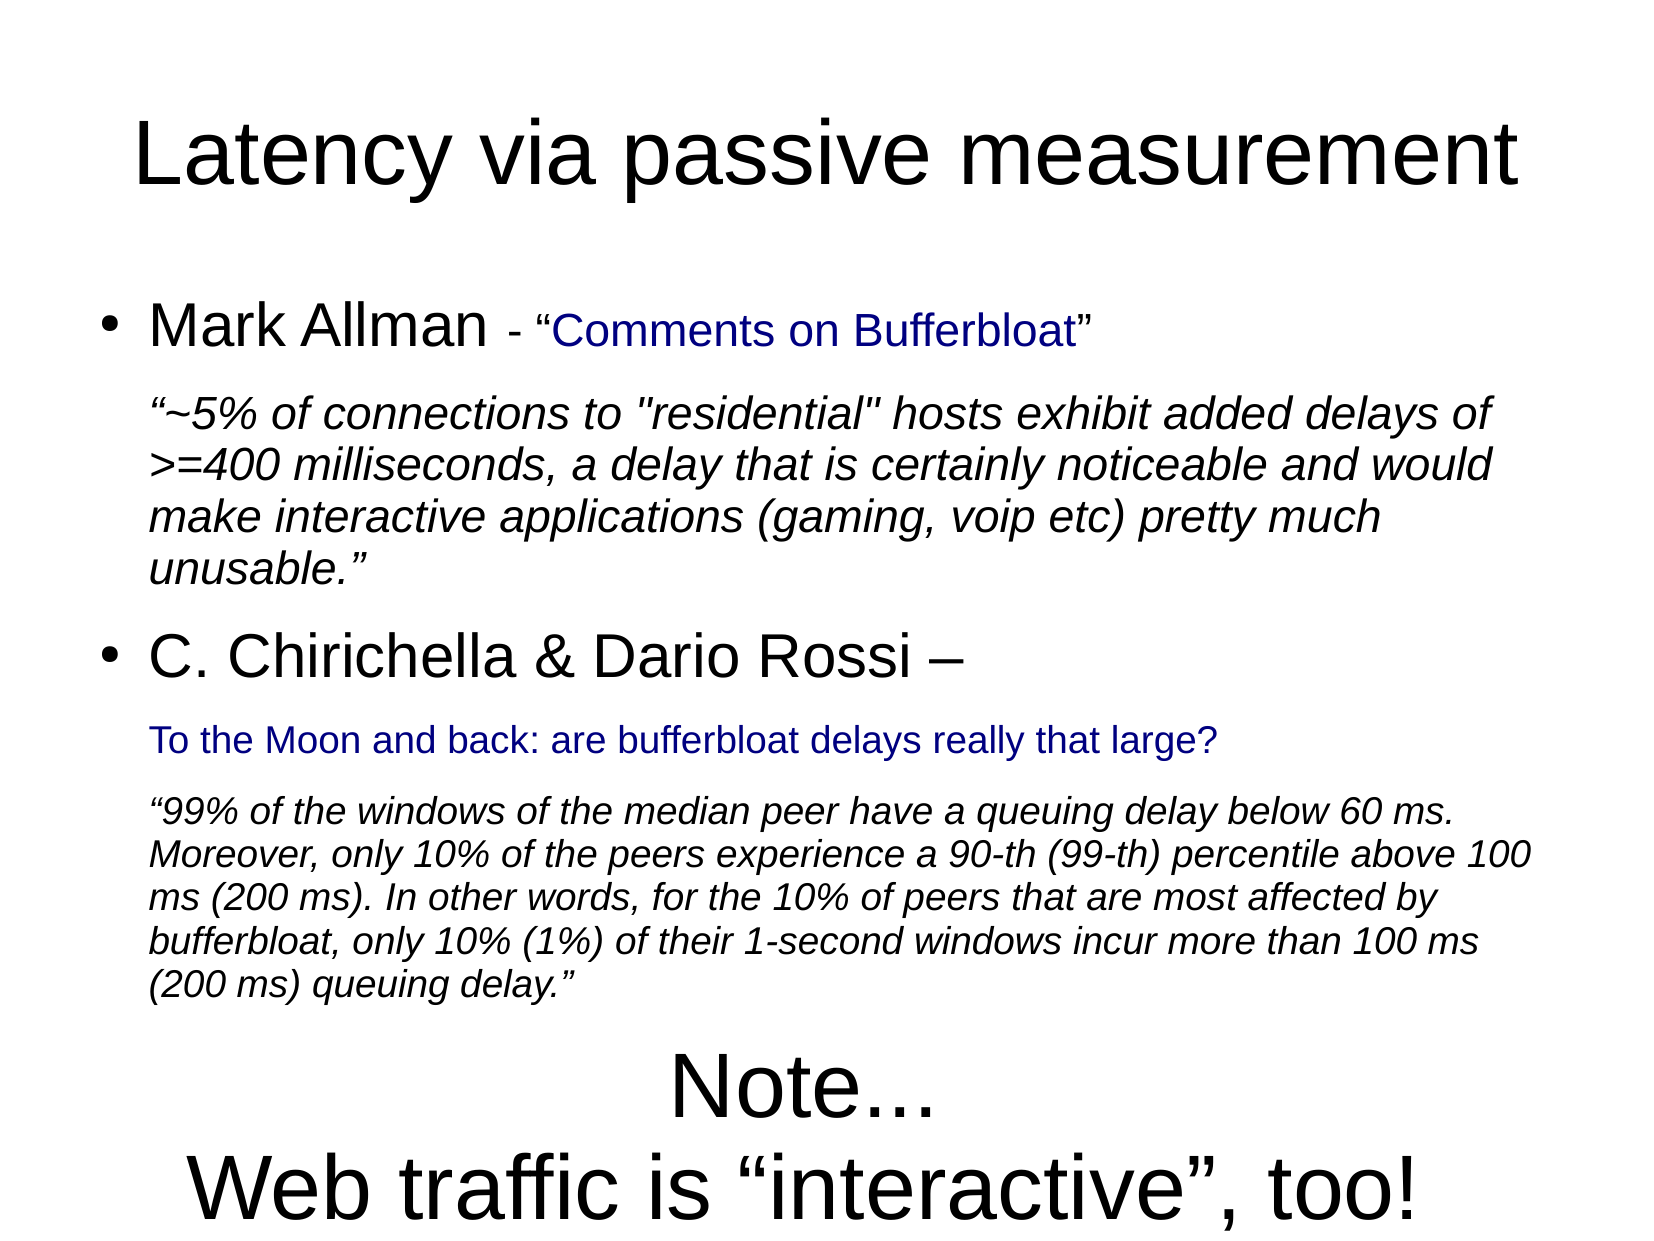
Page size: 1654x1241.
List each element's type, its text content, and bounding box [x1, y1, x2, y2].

list Mark Allman - “Comments on Bufferbloat” “~5% of connections to "residential" hosts exhibit added delays of >=400 milliseconds, a delay that is certainly noticeable and would make interactive applications (gaming, voip etc) pretty much unusable.” C. Chirichella & Dario Rossi – To the Moon and back: are bufferbloat delays really that large? “99% of the windows of the median peer have a queuing delay below 60 ms. Moreover, only 10% of the peers experience a 90-th (99-th) percentile above 100 ms (200 ms). In other words, for the 10% of peers that are most affected by bufferbloat, only 10% (1%) of their 1-second windows incur more than 100 ms (200 ms) queuing delay.” [82, 290, 1538, 1010]
title Note... Web traffic is “interactive”, too! [60, 1033, 1549, 1241]
title Latency via passive measurement [82, 49, 1571, 257]
